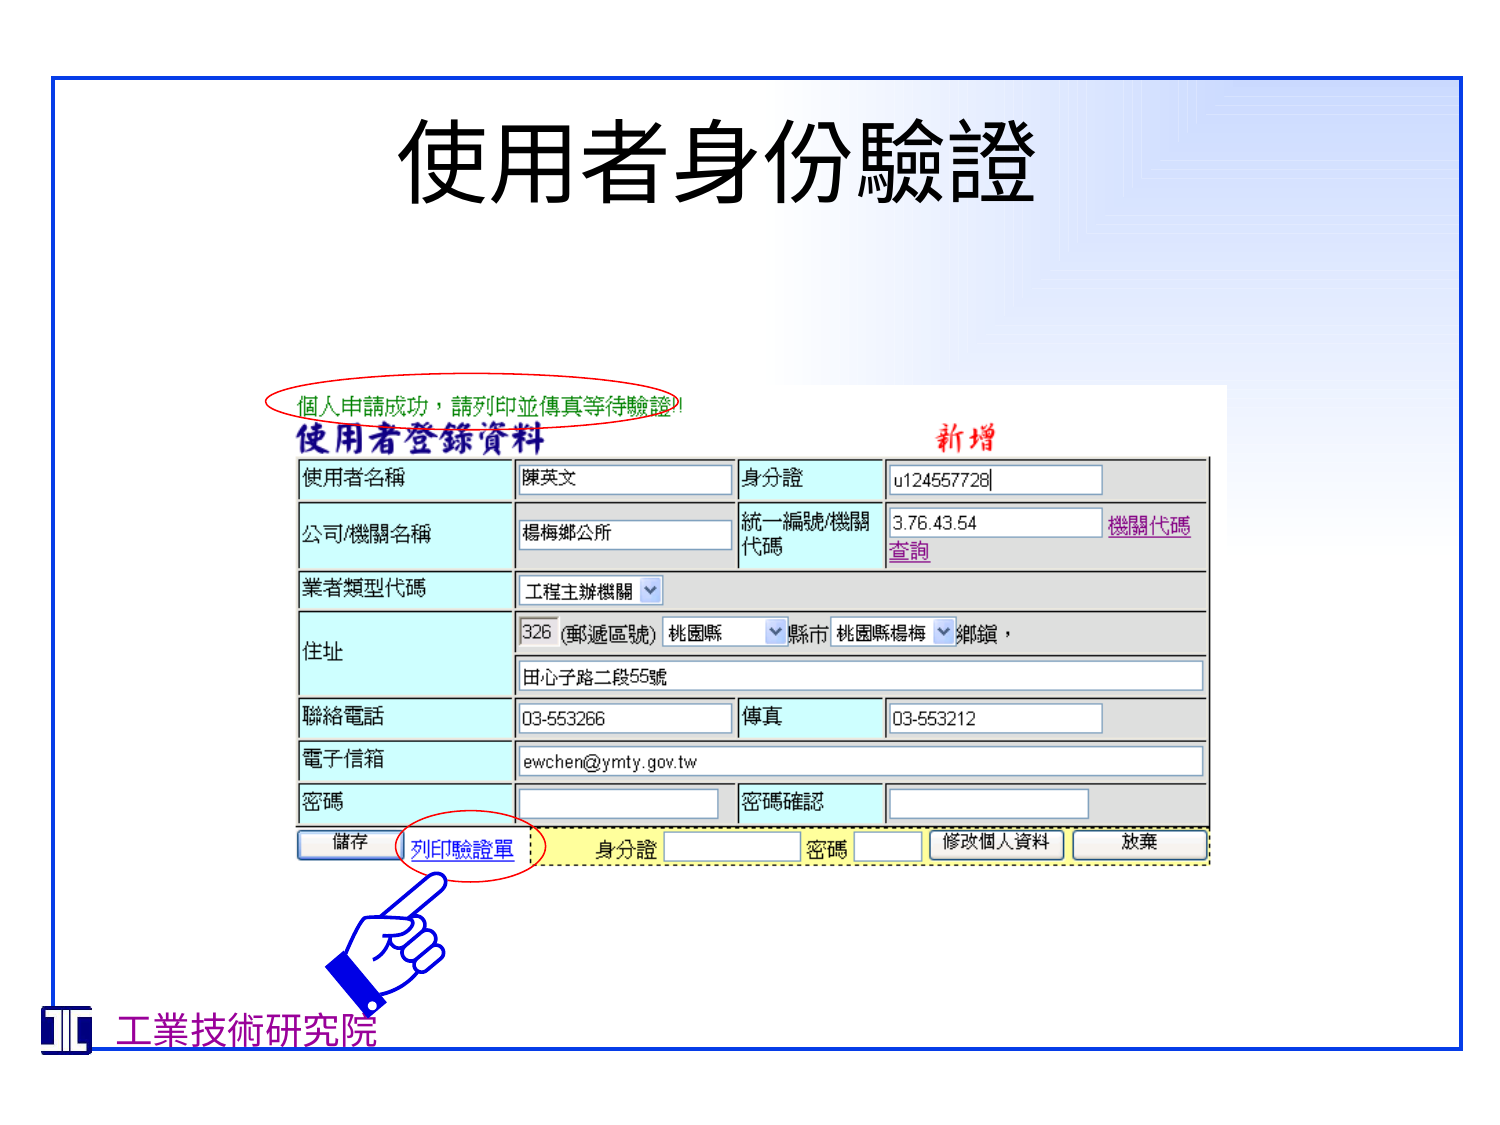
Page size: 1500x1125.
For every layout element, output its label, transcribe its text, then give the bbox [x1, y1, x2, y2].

text_box [395, 810, 546, 882]
text_box [265, 373, 679, 430]
title 使用者身份驗證 [53, 66, 1404, 254]
picture [289, 385, 1227, 1019]
